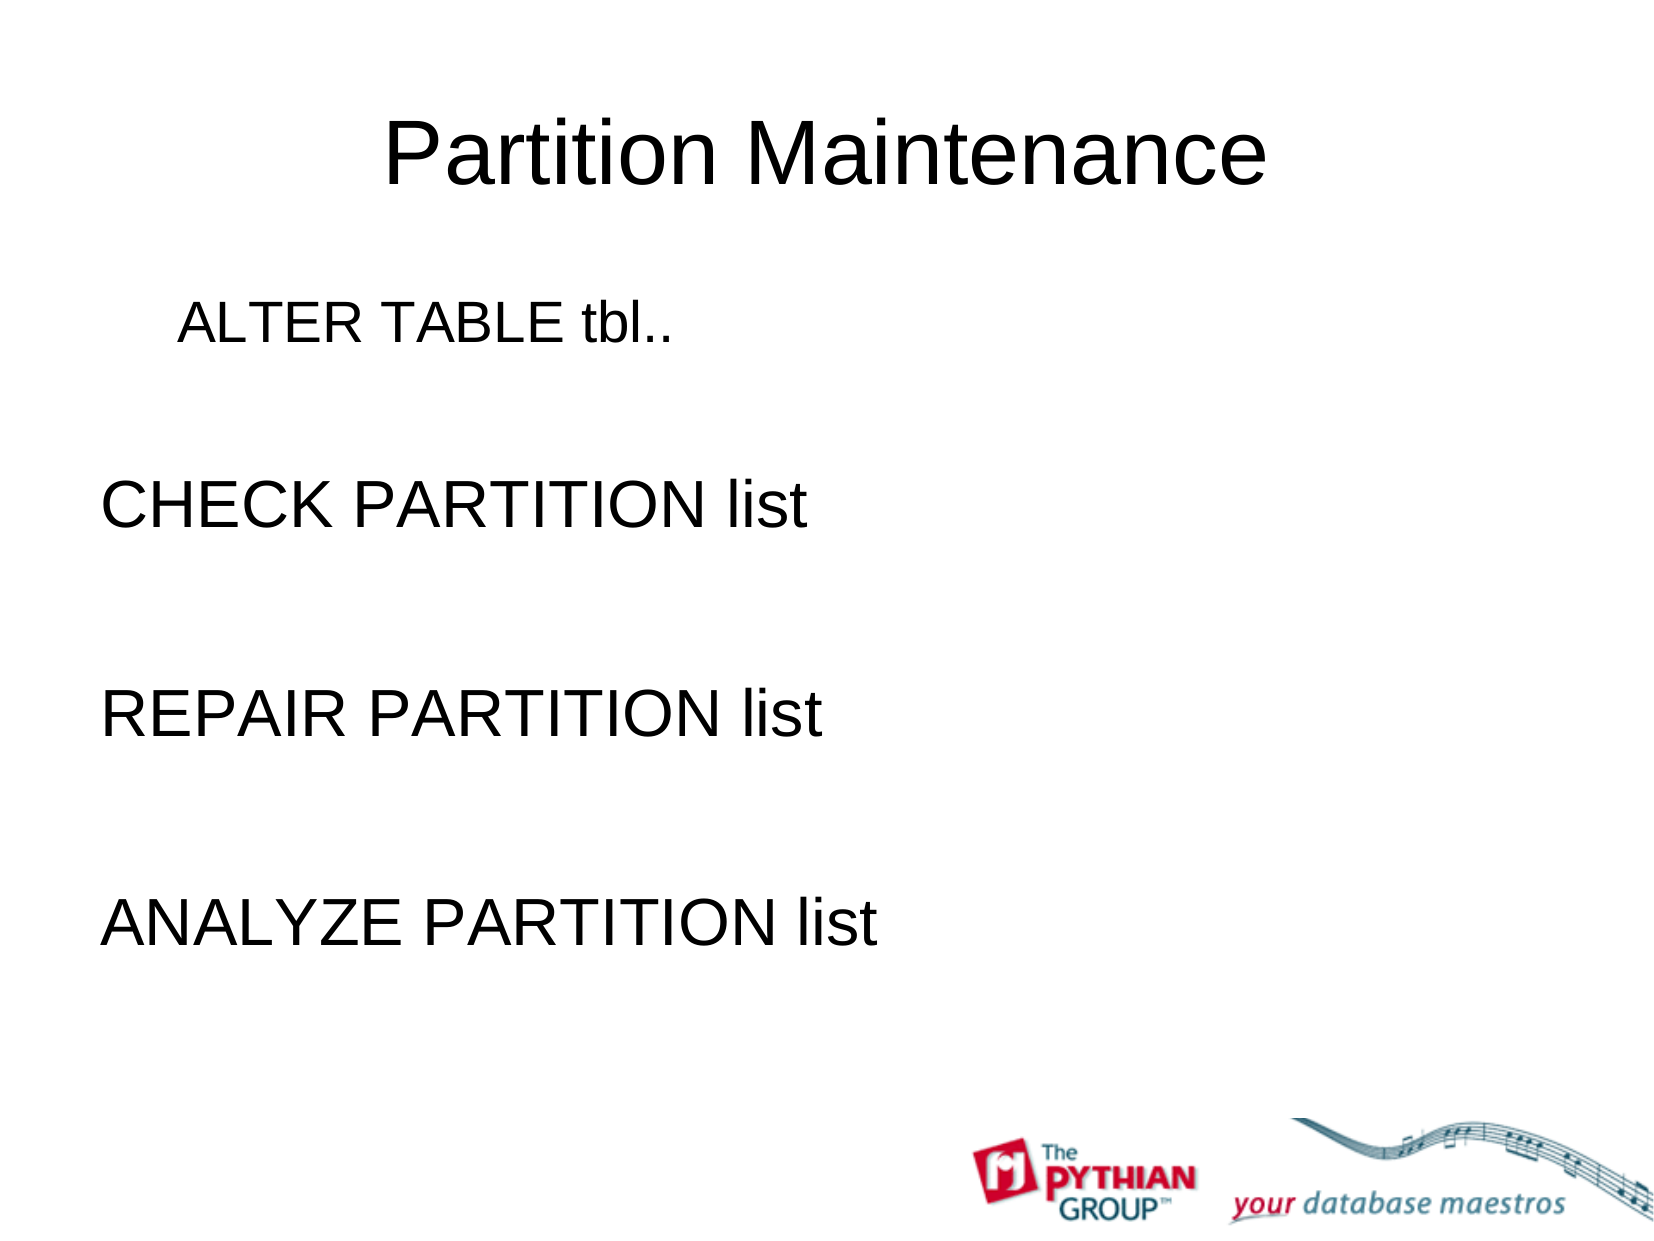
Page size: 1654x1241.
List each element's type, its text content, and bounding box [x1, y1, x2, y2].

title Partition Maintenance [82, 49, 1571, 257]
picture [955, 1118, 1654, 1241]
list ALTER TABLE tbl.. CHECK PARTITION list REPAIR PARTITION list ANALYZE PARTITION list [82, 290, 1571, 1094]
